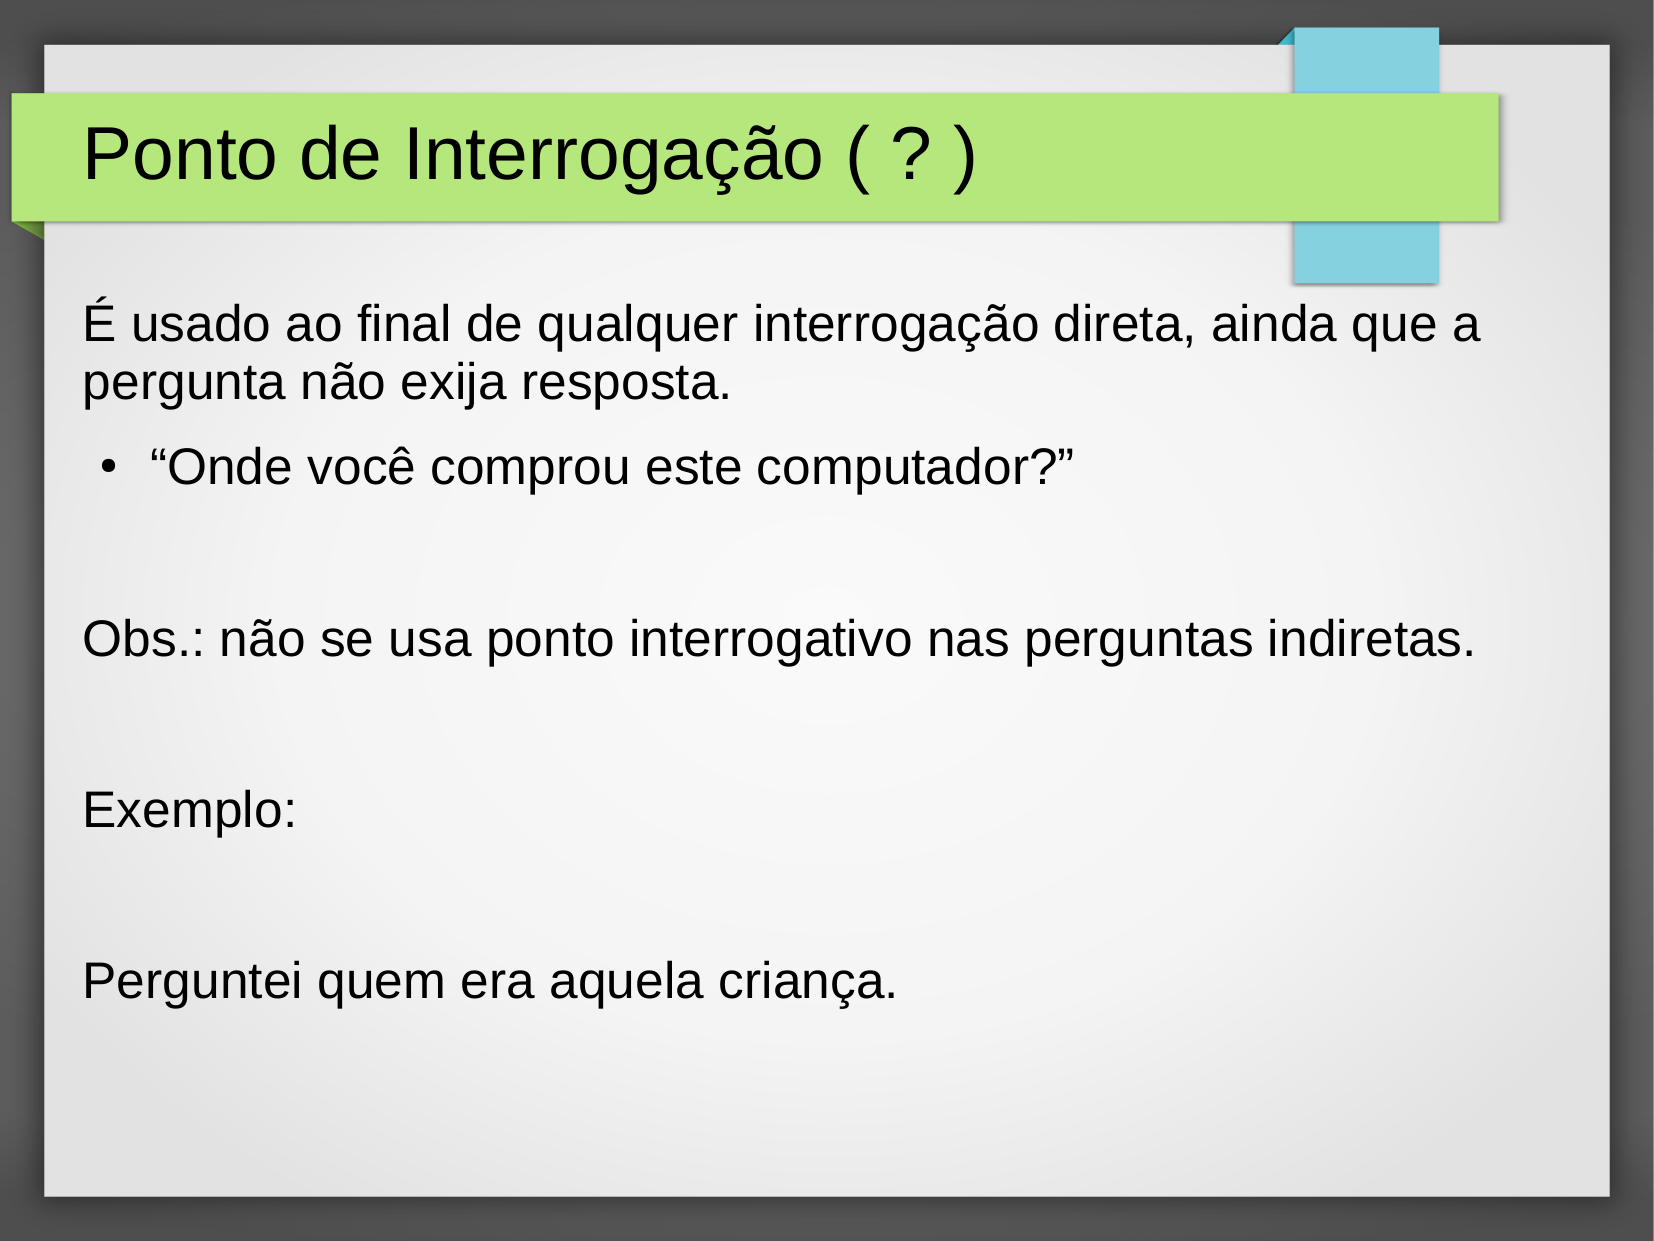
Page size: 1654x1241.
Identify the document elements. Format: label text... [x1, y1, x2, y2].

title Ponto de Interrogação ( ? ) [82, 94, 1264, 213]
picture [0, 0, 1654, 1241]
list É usado ao final de qualquer interrogação direta, ainda que a pergunta não exija resposta. “Onde você comprou este computador?” Obs.: não se usa ponto interrogativo nas perguntas indiretas. Exemplo: Perguntei quem era aquela criança. [82, 295, 1571, 1015]
